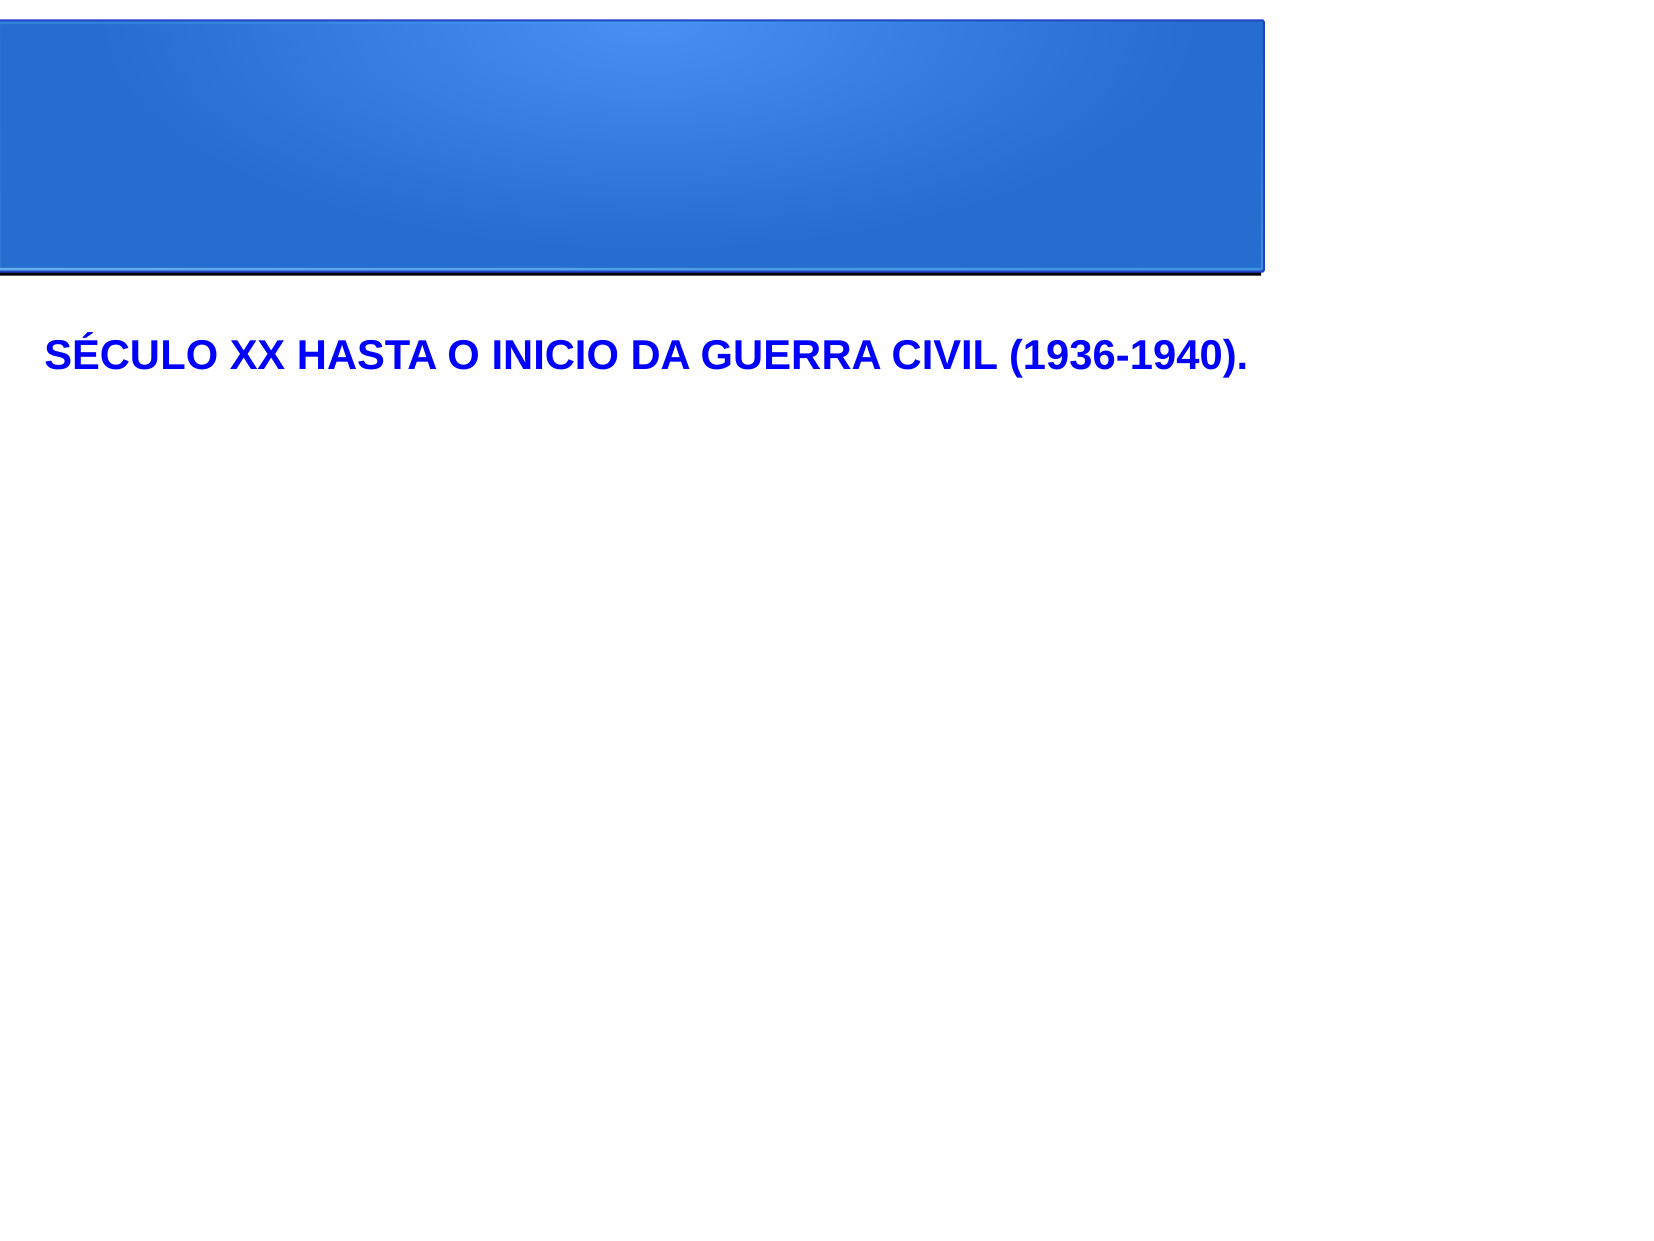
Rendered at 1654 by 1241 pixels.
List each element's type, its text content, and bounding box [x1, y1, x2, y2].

text_box SÉCULO XX HASTA O INICIO DA GUERRA CIVIL (1936-1940). [29, 324, 1654, 1182]
